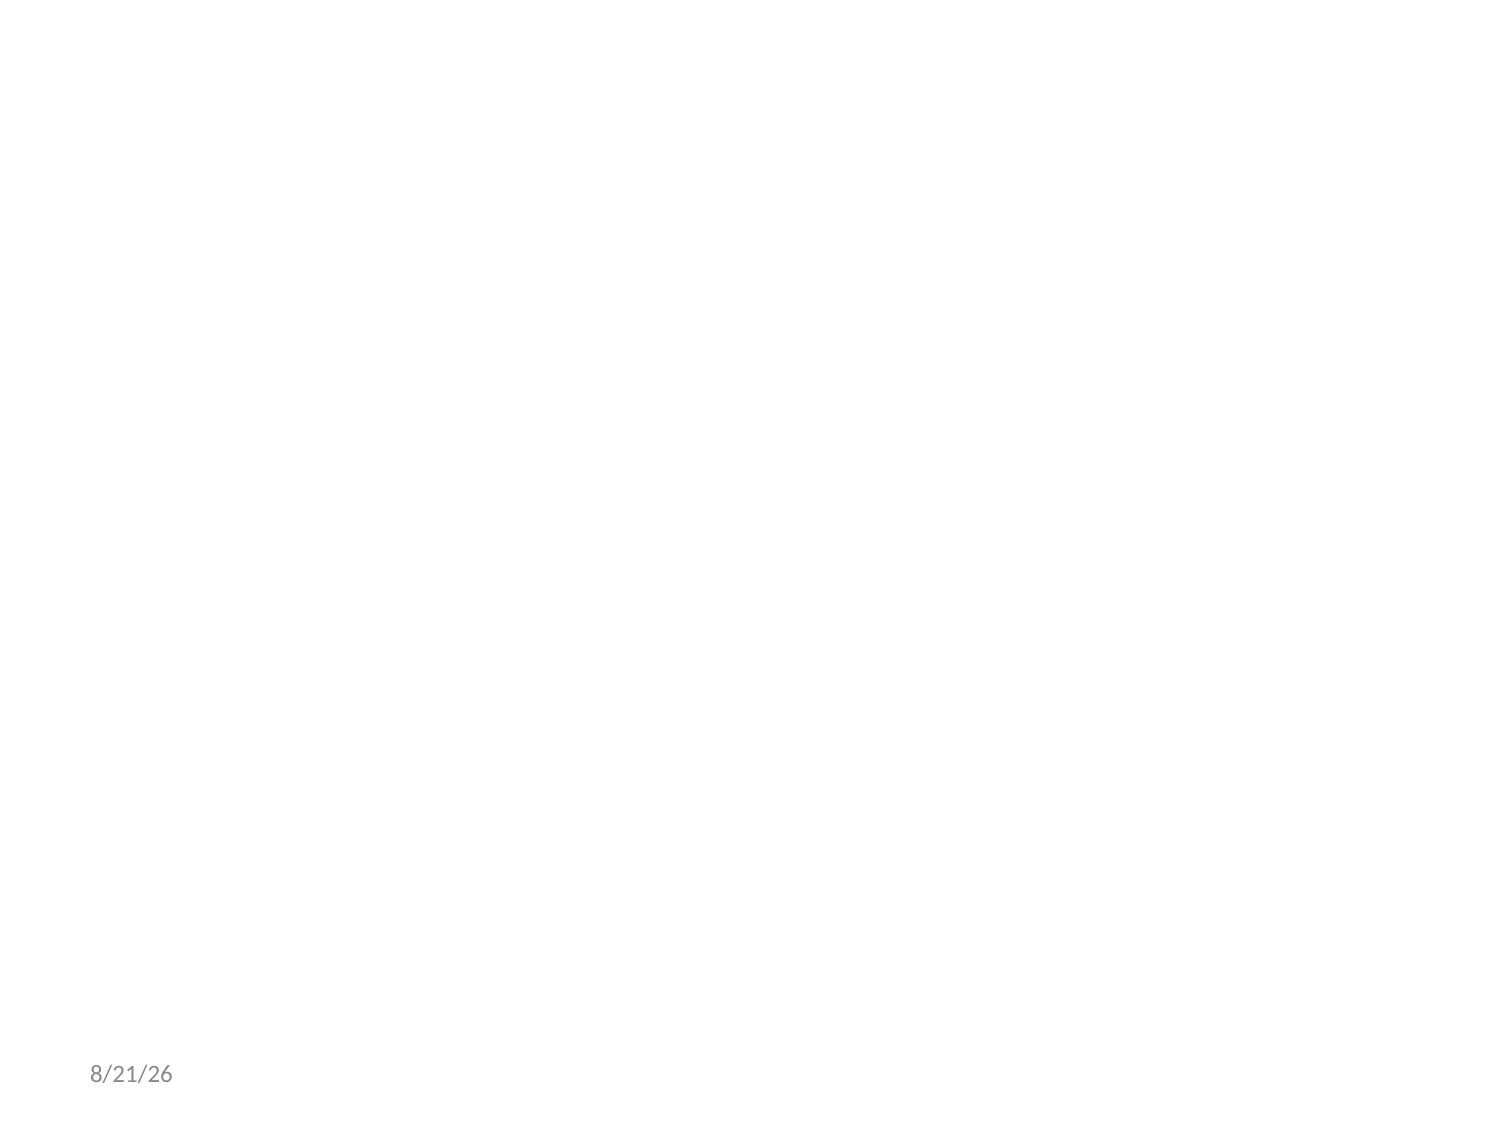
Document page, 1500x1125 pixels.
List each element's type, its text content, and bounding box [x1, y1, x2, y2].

text_box 8/2/14 [75, 1042, 426, 1103]
